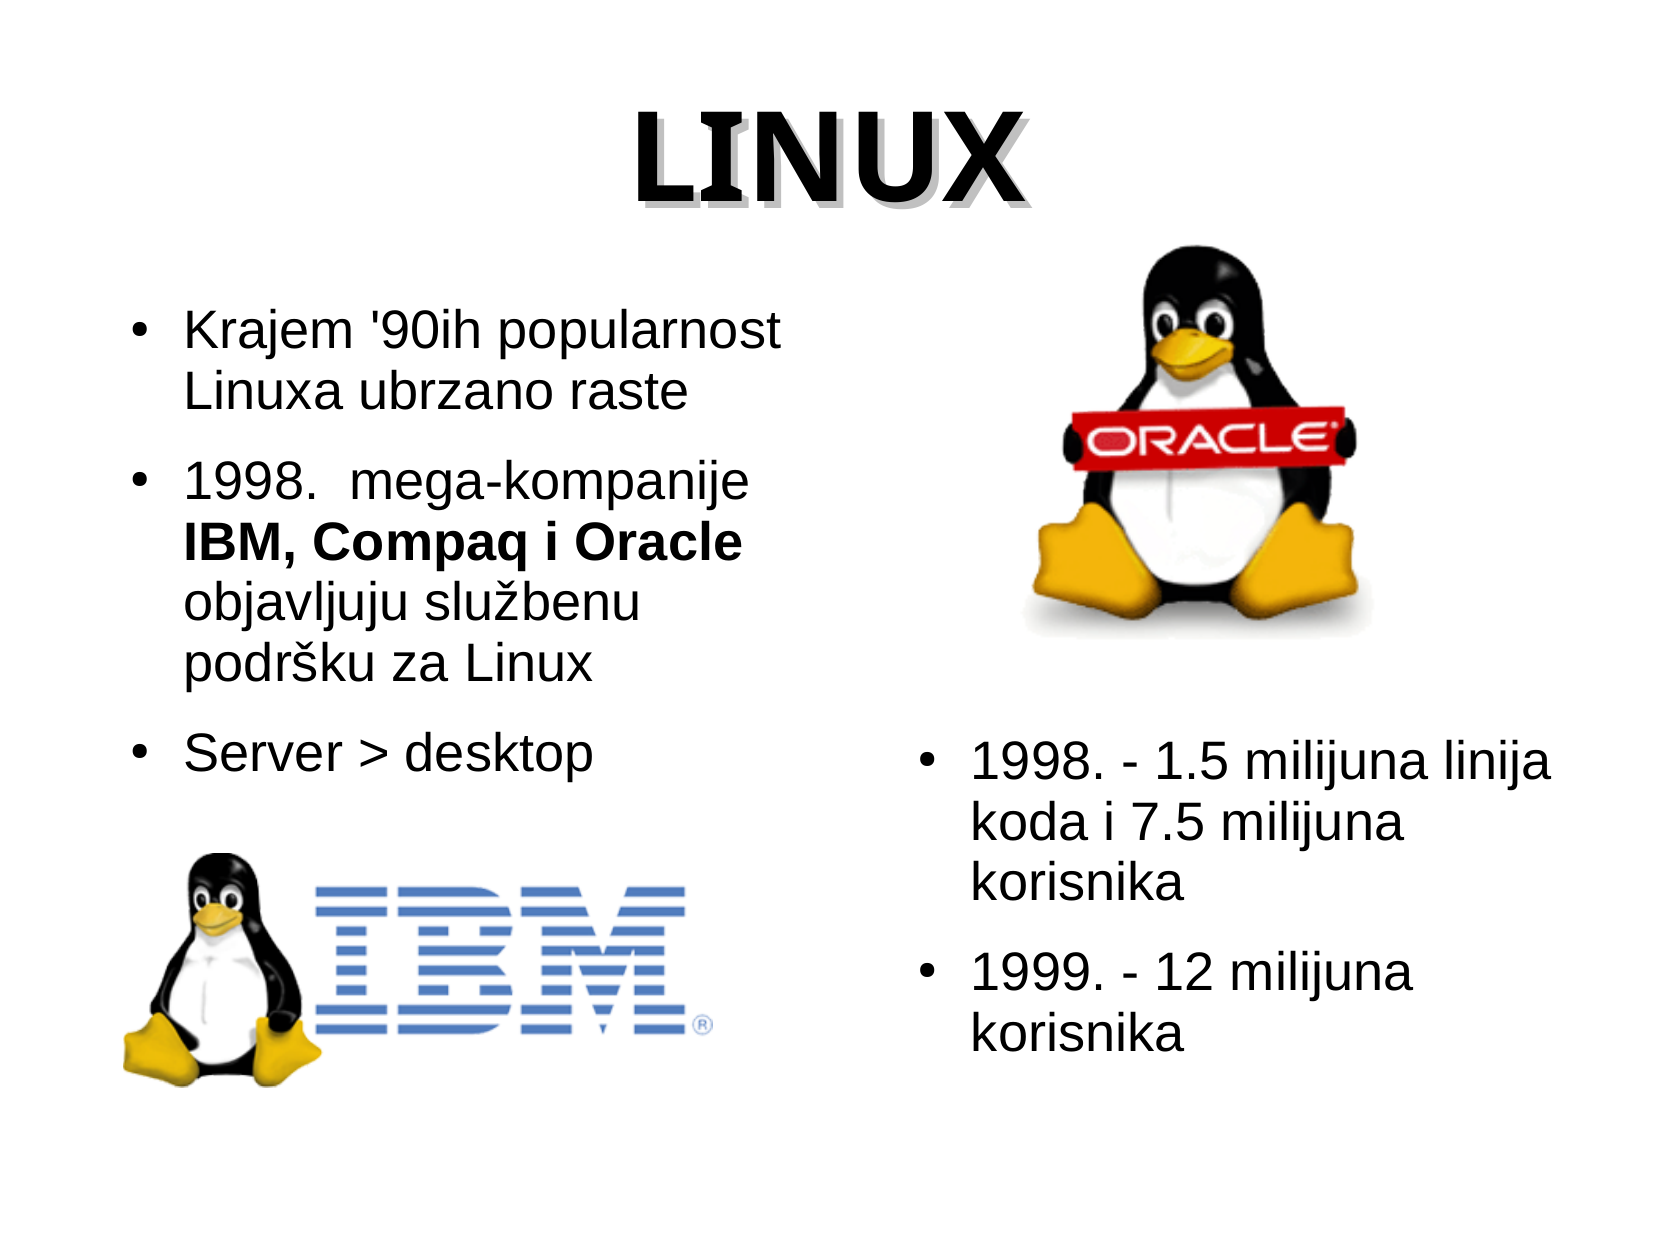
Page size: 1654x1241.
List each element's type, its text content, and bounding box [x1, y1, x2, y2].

picture [123, 853, 713, 1088]
list 1998. - 1.5 milijuna linija koda i 7.5 milijuna korisnika 1999. - 12 milijuna korisnika [900, 280, 1627, 1085]
title LINUX [82, 56, 1571, 250]
list Krajem '90ih popularnost Linuxa ubrzano raste 1998. mega-kompanije IBM, Compaq i Oracle objavljuju službenu podršku za Linux Server > desktop [112, 300, 839, 1104]
picture [1008, 224, 1388, 663]
